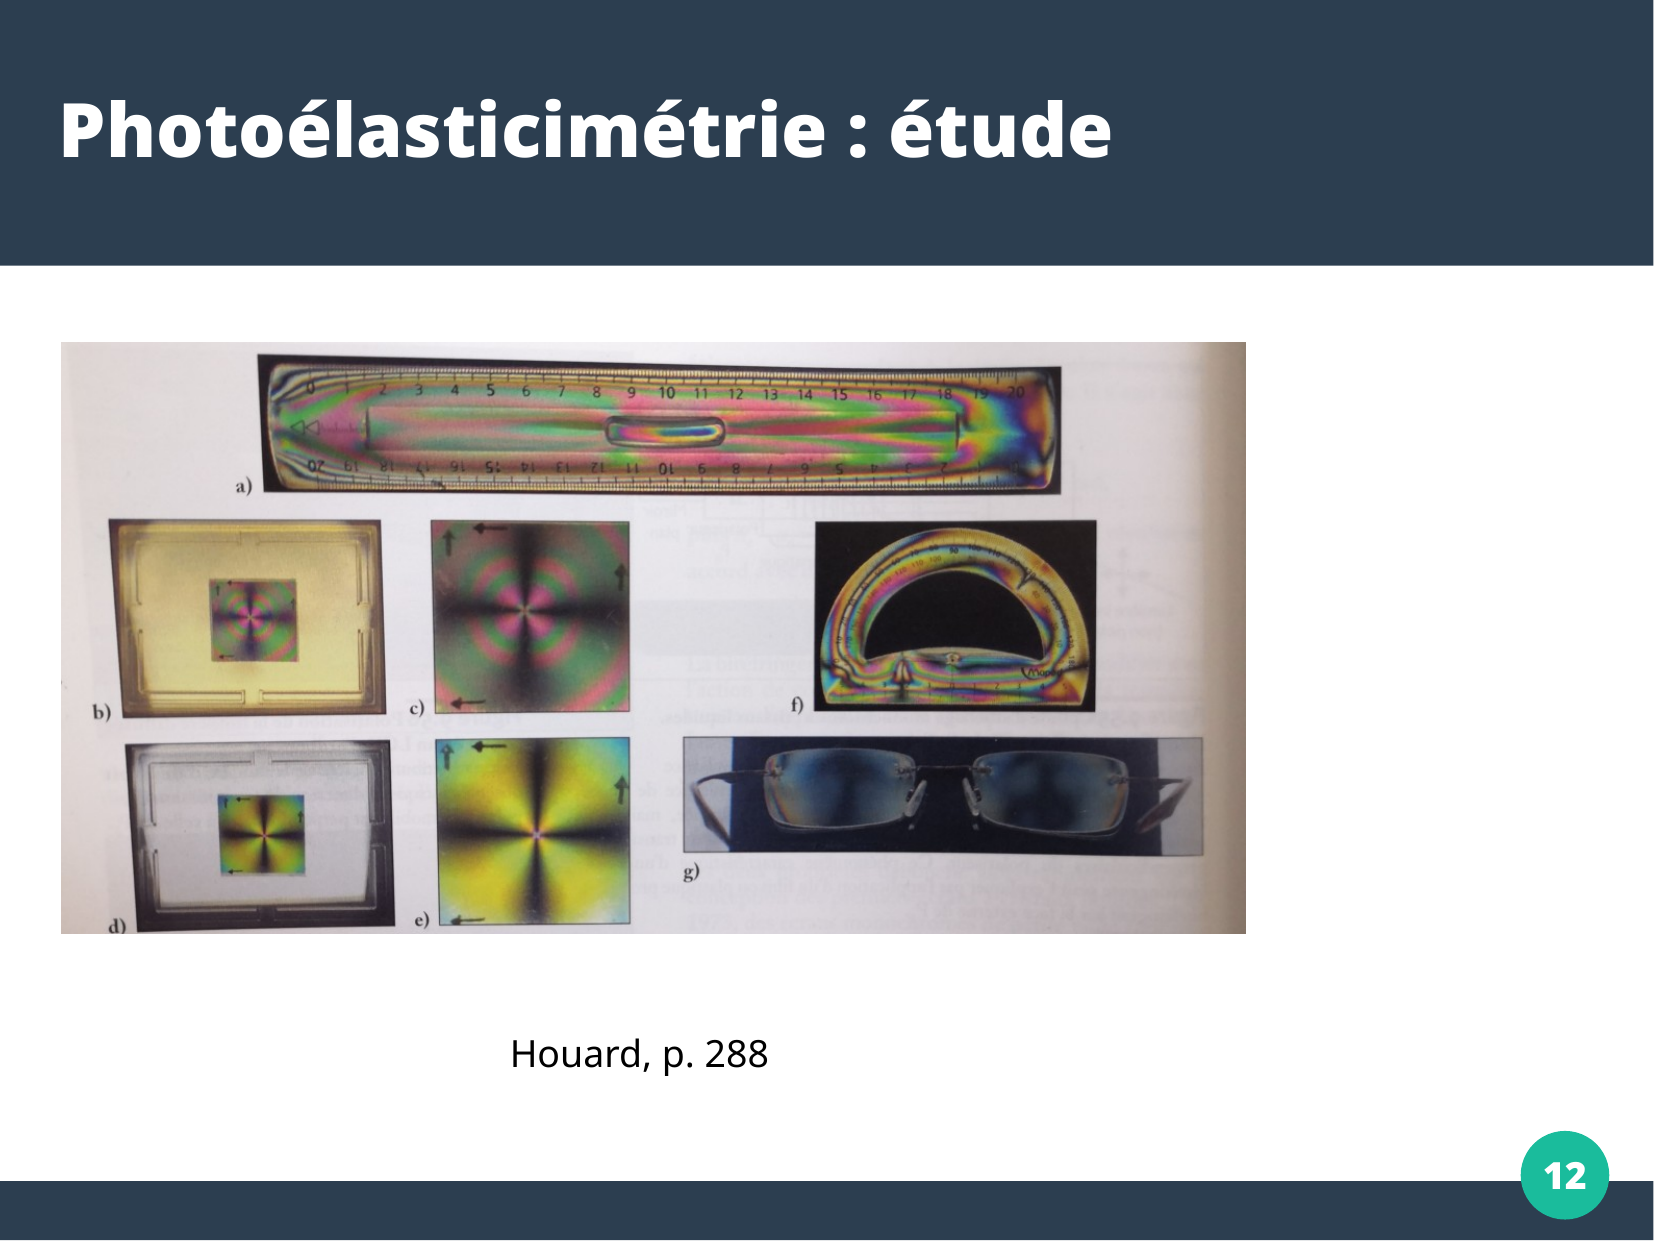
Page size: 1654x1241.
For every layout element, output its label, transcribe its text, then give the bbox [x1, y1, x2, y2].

text_box Houard, p. 288 [495, 1020, 1171, 1079]
picture [61, 342, 1246, 934]
title Photoélasticimétrie : étude [59, 49, 1595, 207]
